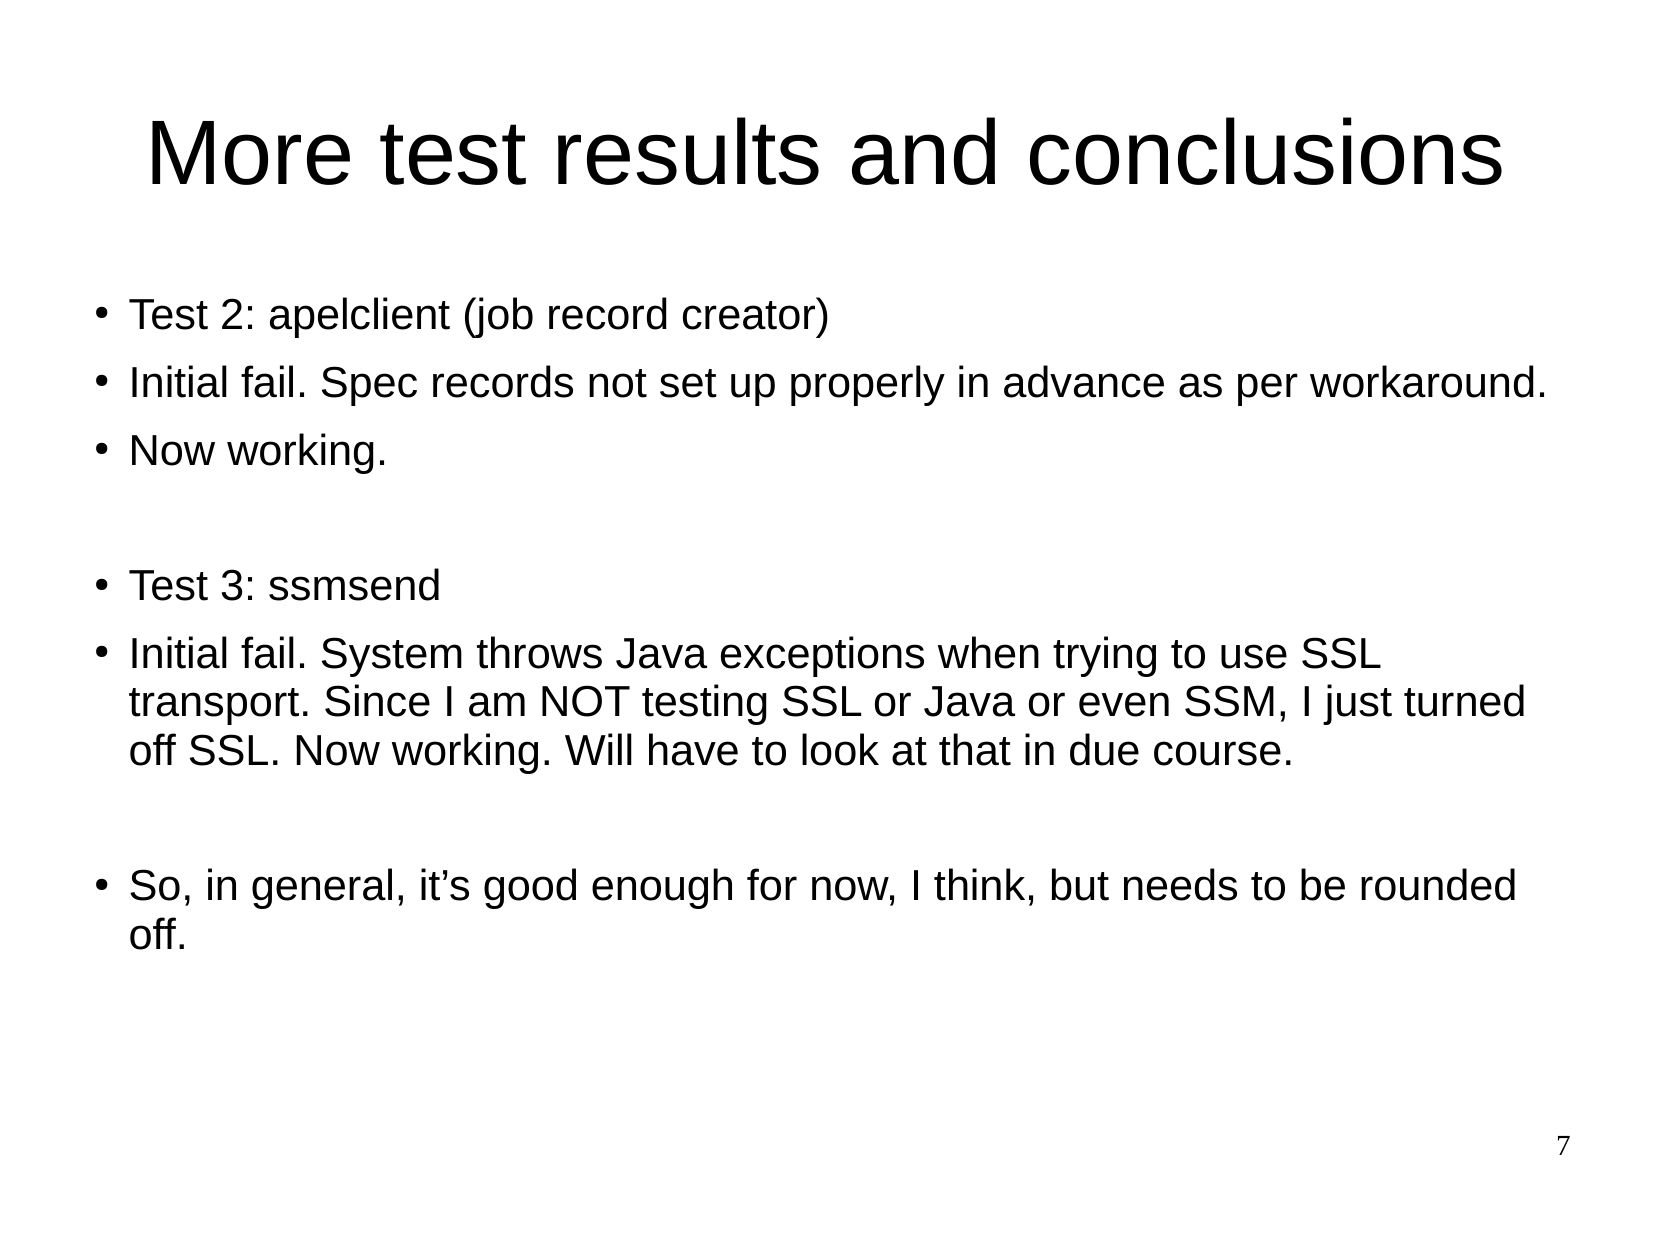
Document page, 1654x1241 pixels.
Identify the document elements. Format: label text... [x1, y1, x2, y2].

title More test results and conclusions [82, 49, 1571, 257]
list Test 2: apelclient (job record creator) Initial fail. Spec records not set up properly in advance as per workaround. Now working. Test 3: ssmsend Initial fail. System throws Java exceptions when trying to use SSL transport. Since I am NOT testing SSL or Java or even SSM, I just turned off SSL. Now working. Will have to look at that in due course. So, in general, it’s good enough for now, I think, but needs to be rounded off. [82, 290, 1571, 1010]
